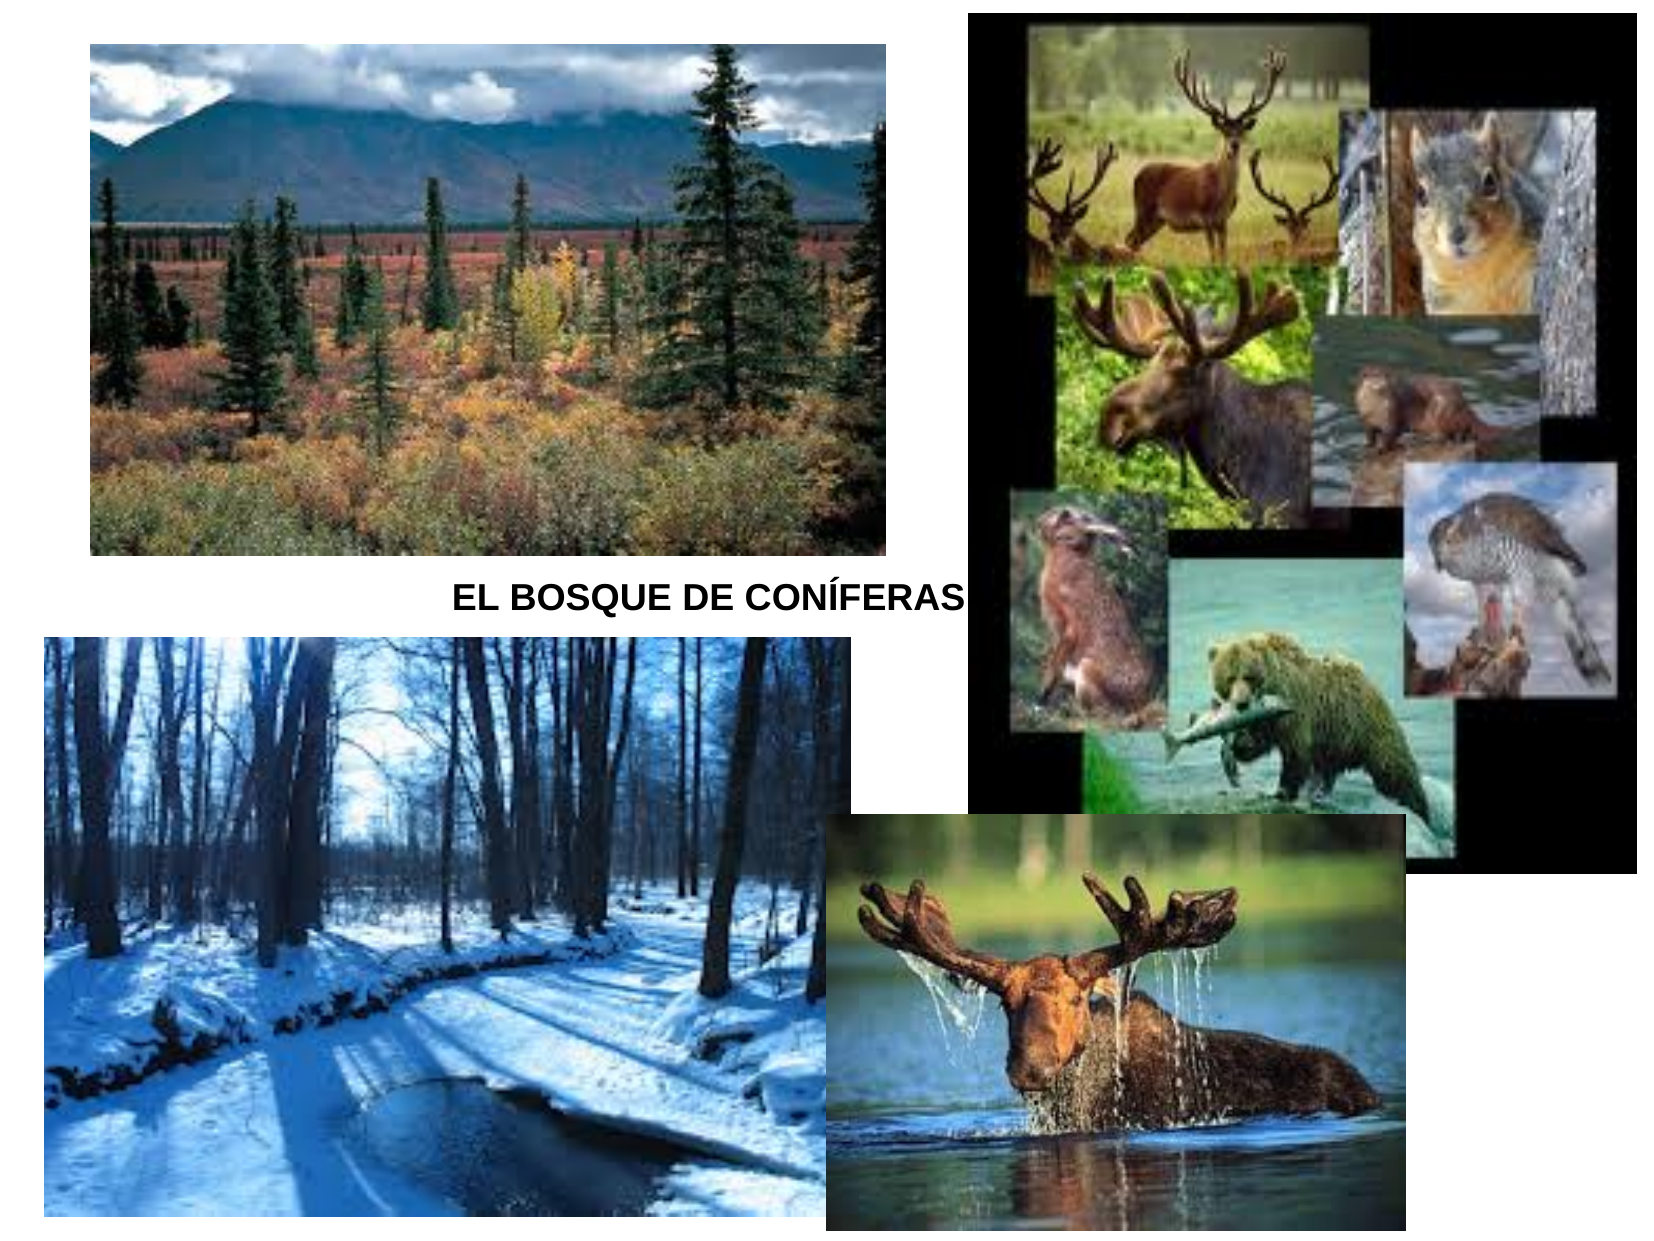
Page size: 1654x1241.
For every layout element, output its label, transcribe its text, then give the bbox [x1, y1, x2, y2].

text_box EL BOSQUE DE CONÍFERAS [437, 569, 968, 626]
picture [44, 13, 1637, 1231]
picture [90, 44, 886, 556]
